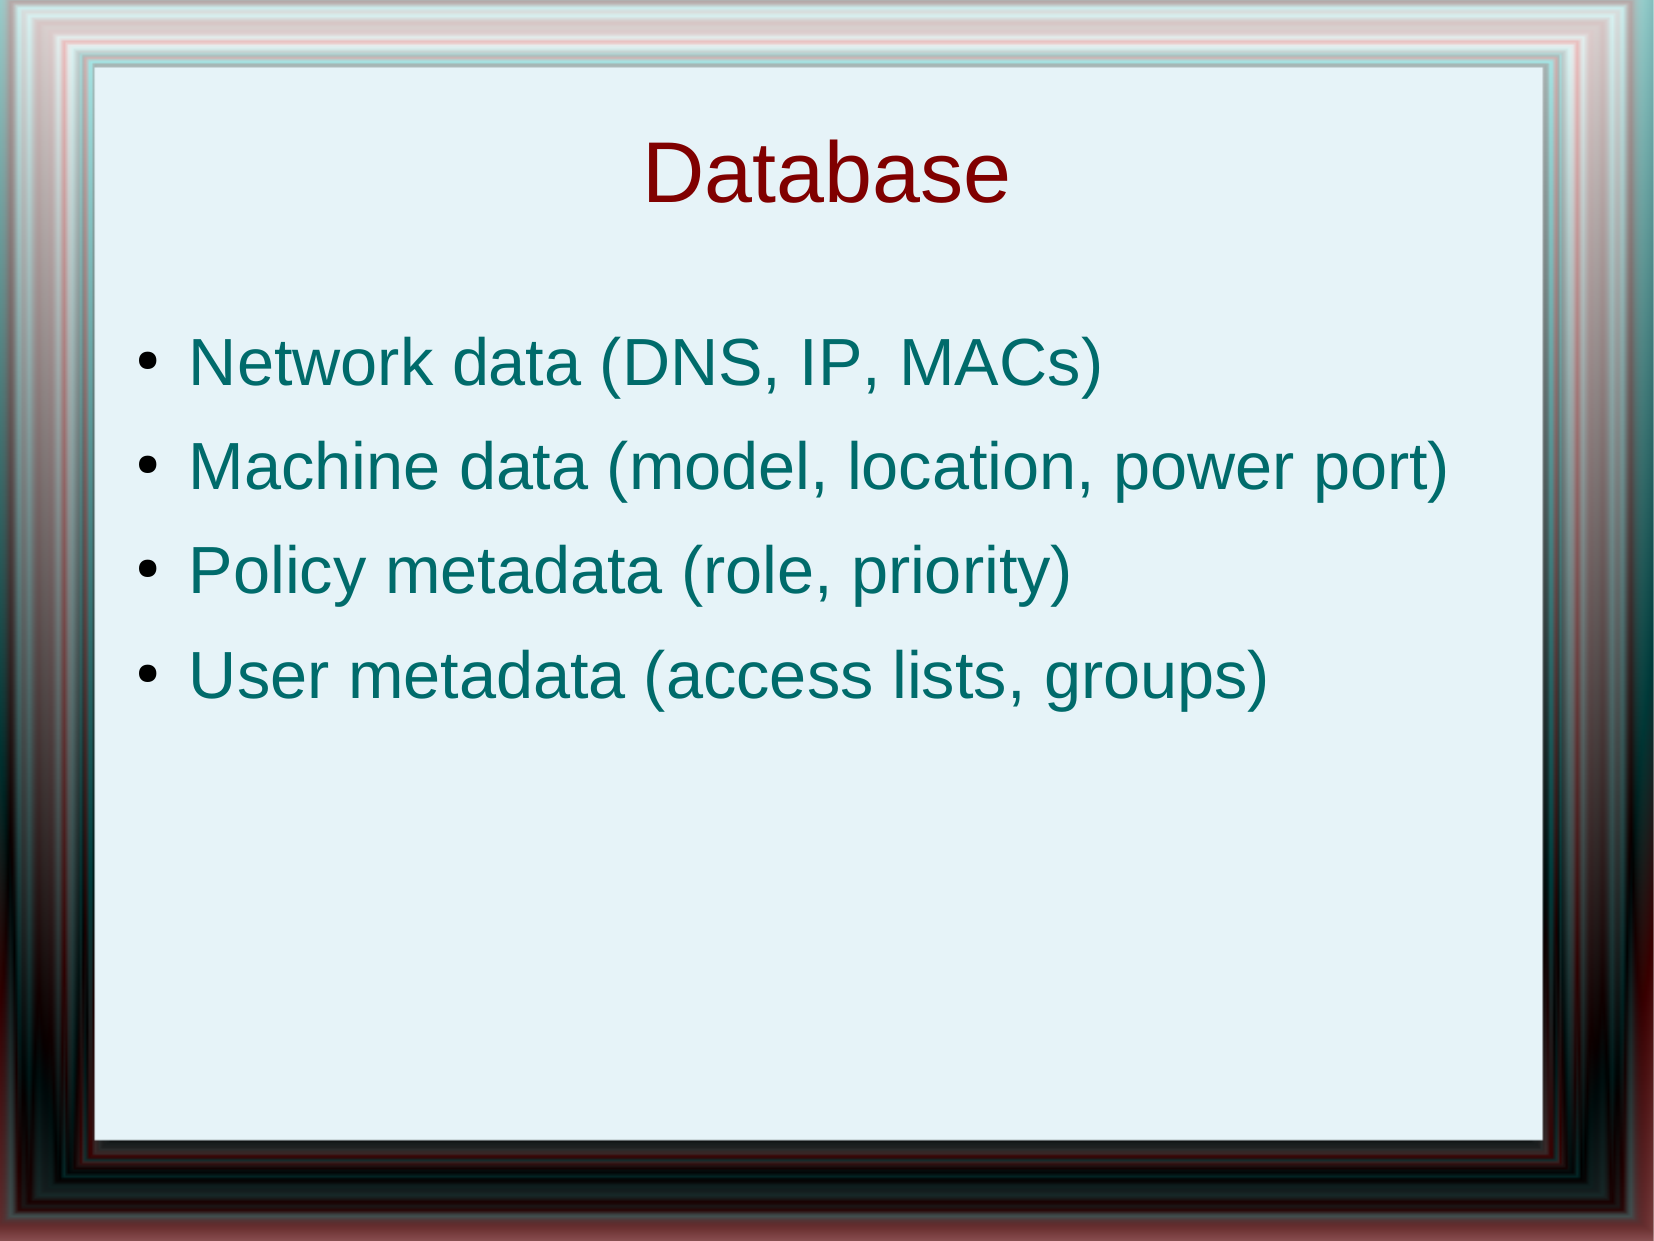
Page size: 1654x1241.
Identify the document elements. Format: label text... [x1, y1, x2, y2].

list Network data (DNS, IP, MACs) Machine data (model, location, power port) Policy metadata (role, priority) User metadata (access lists, groups) [118, 324, 1506, 945]
title Database [118, 88, 1536, 257]
picture [0, 0, 1654, 1241]
